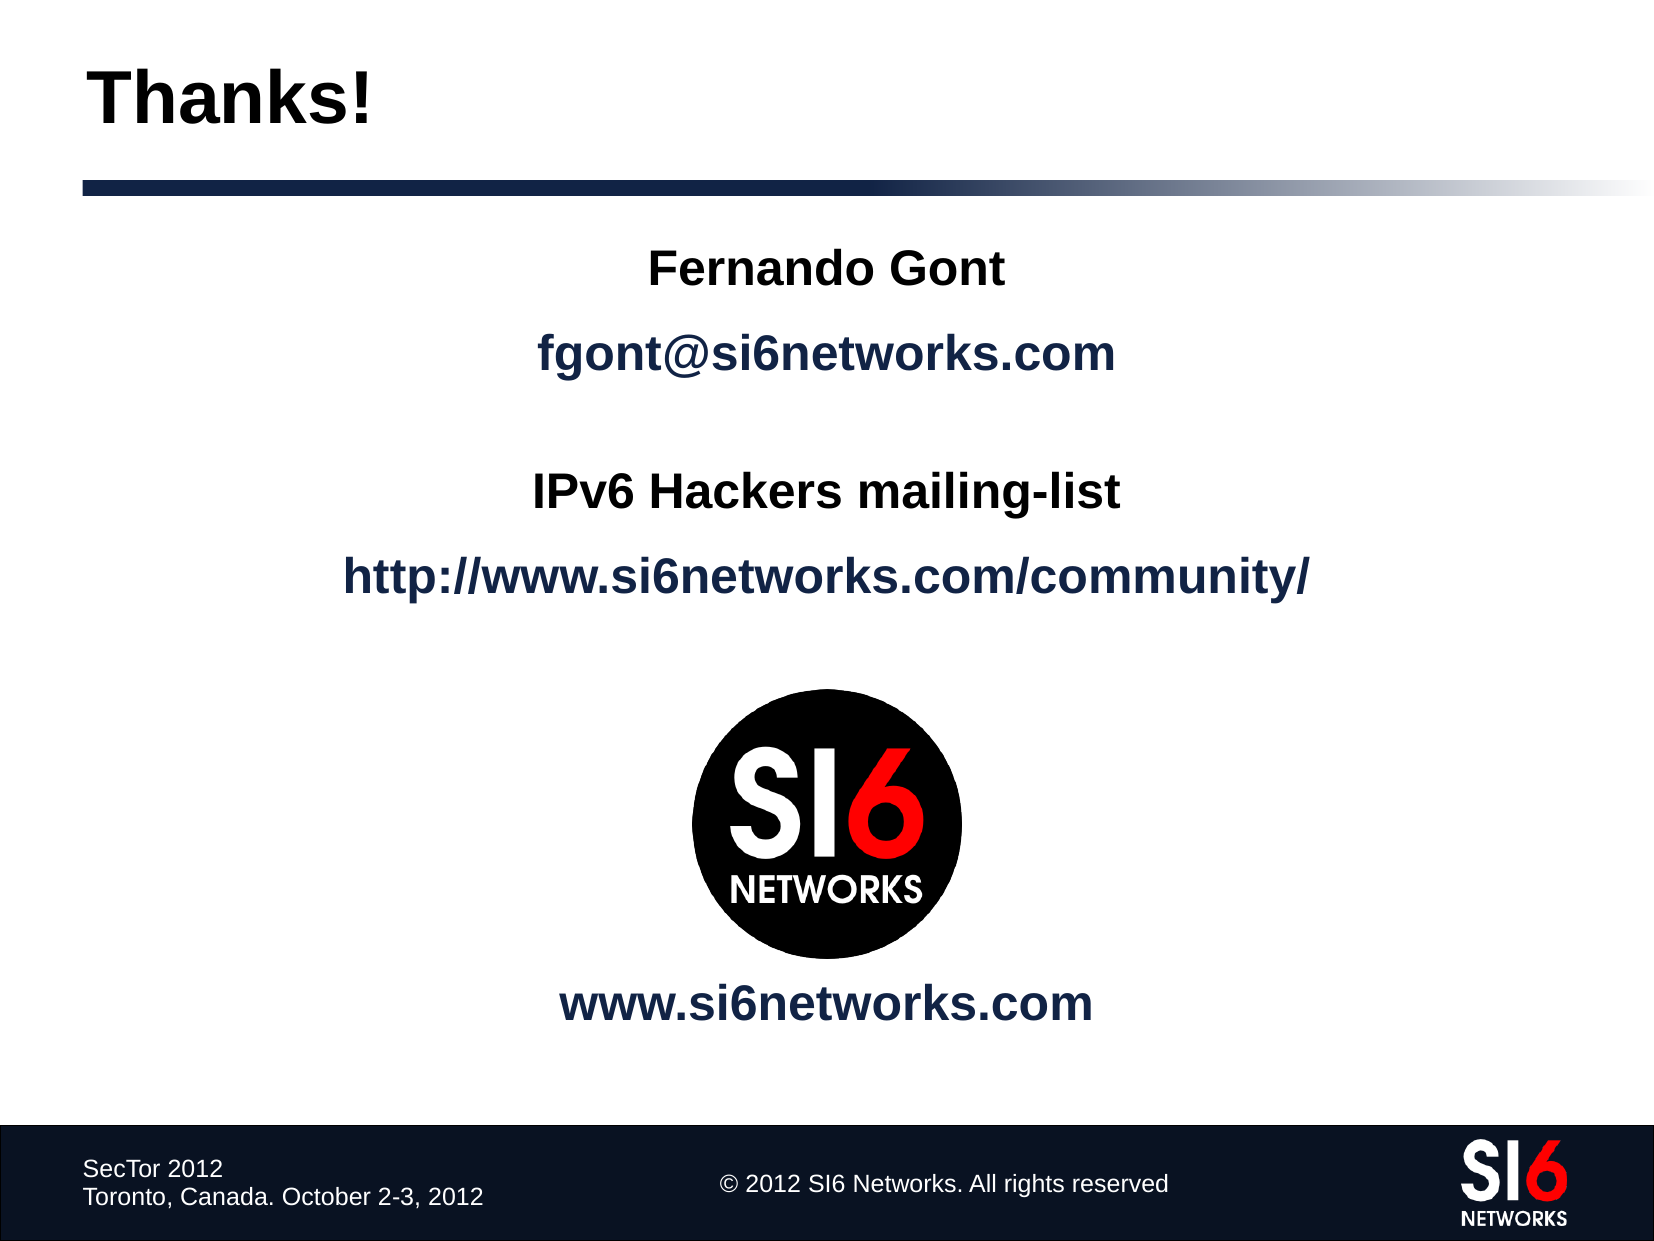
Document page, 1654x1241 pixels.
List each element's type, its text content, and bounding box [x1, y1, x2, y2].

picture [692, 689, 962, 959]
picture [1461, 1139, 1567, 1226]
title Thanks! [86, 30, 1576, 166]
list Fernando Gont fgont@si6networks.com IPv6 Hackers mailing-list http://www.si6networks.com/community/ www.si6networks.com [82, 240, 1571, 1059]
